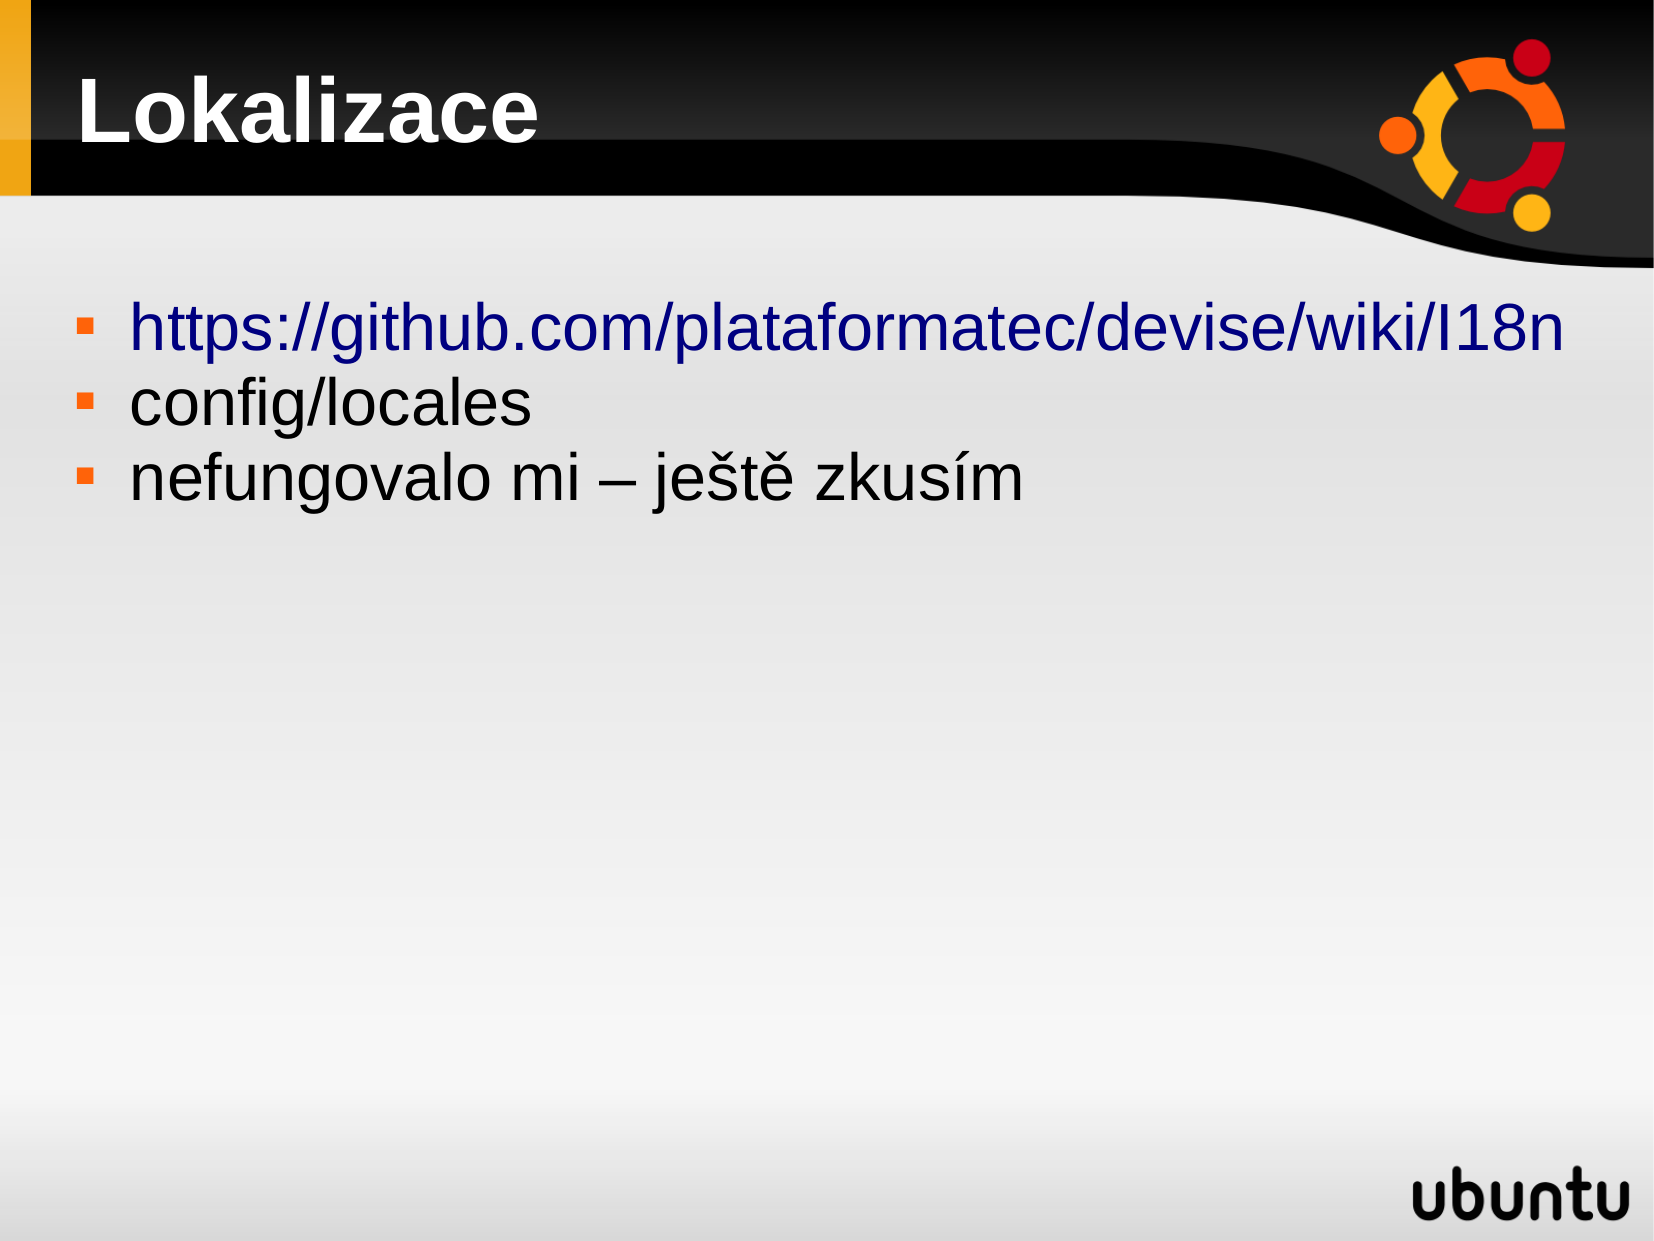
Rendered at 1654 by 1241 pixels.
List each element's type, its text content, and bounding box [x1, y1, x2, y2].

title Lokalizace [76, 14, 1565, 207]
list https://github.com/plataformatec/devise/wiki/I18n config/locales nefungovalo mi – ještě zkusím [59, 290, 1595, 1094]
picture [0, 0, 1654, 1241]
